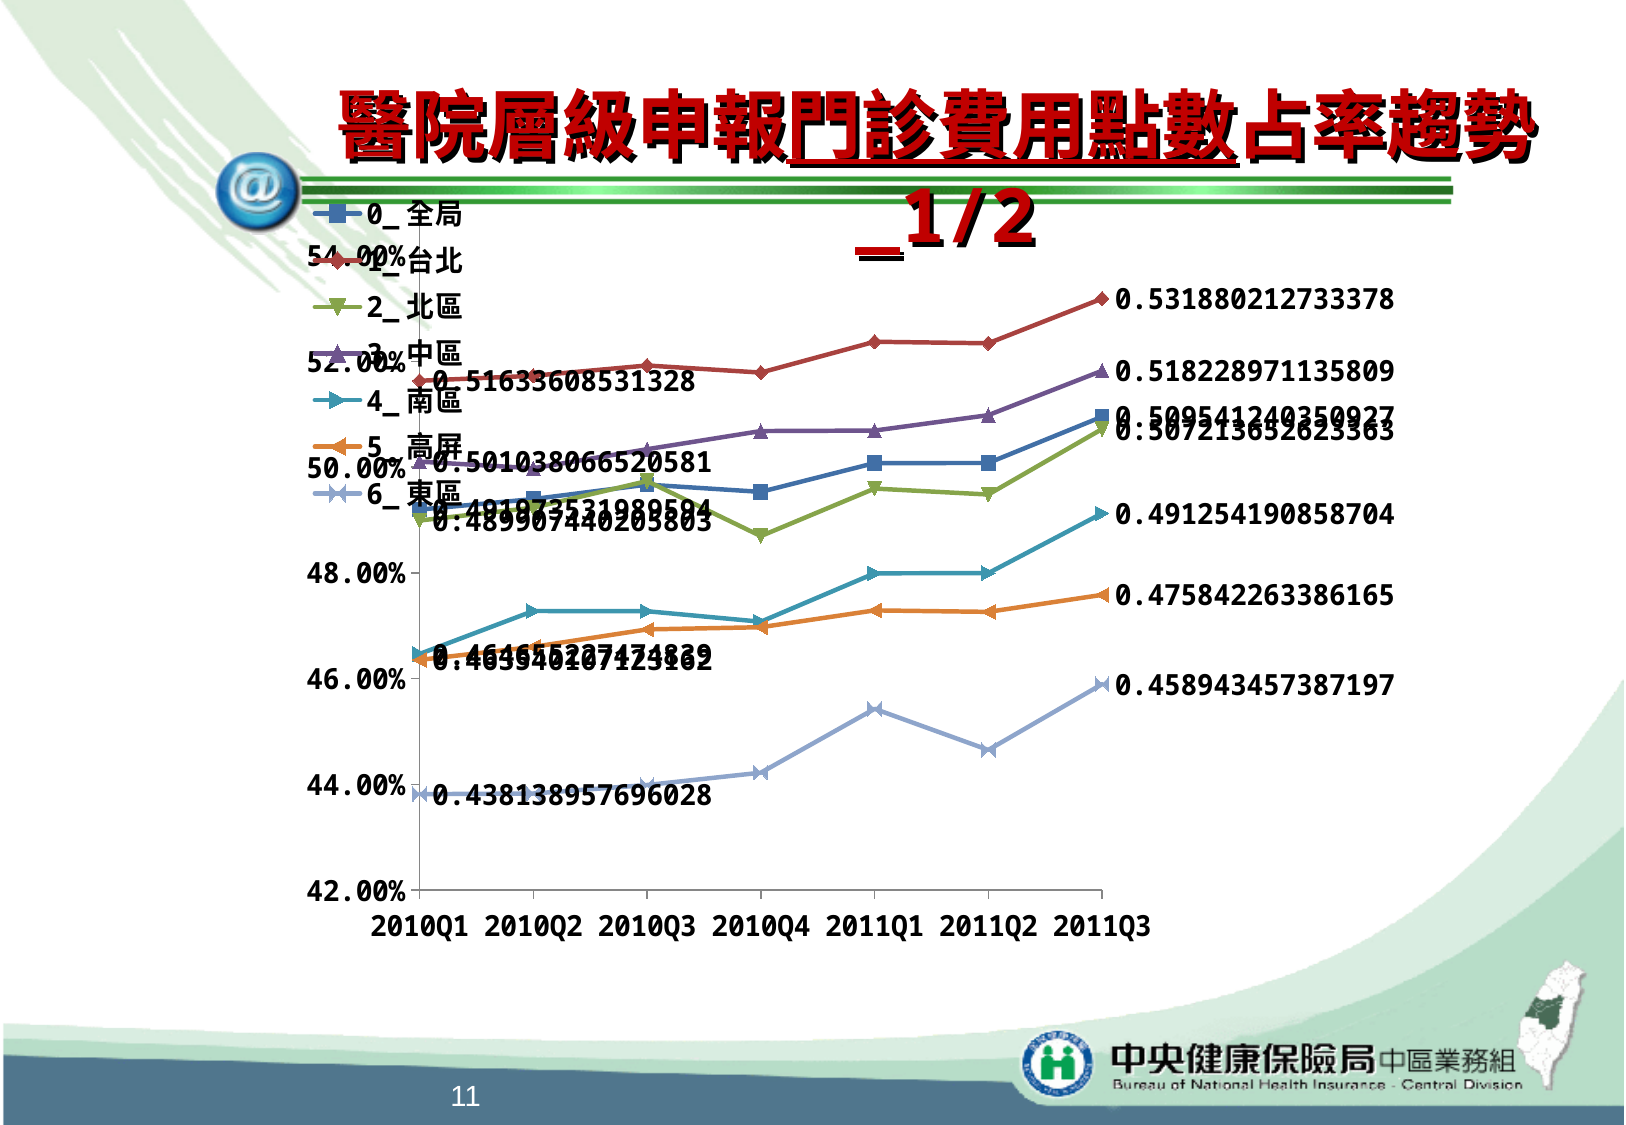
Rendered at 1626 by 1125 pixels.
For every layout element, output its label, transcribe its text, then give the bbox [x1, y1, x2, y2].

chart [285, 187, 1399, 961]
title 醫院層級申報門診費用點數占率趨勢_1/2 [245, 70, 1625, 258]
text_box [435, 1065, 815, 1125]
